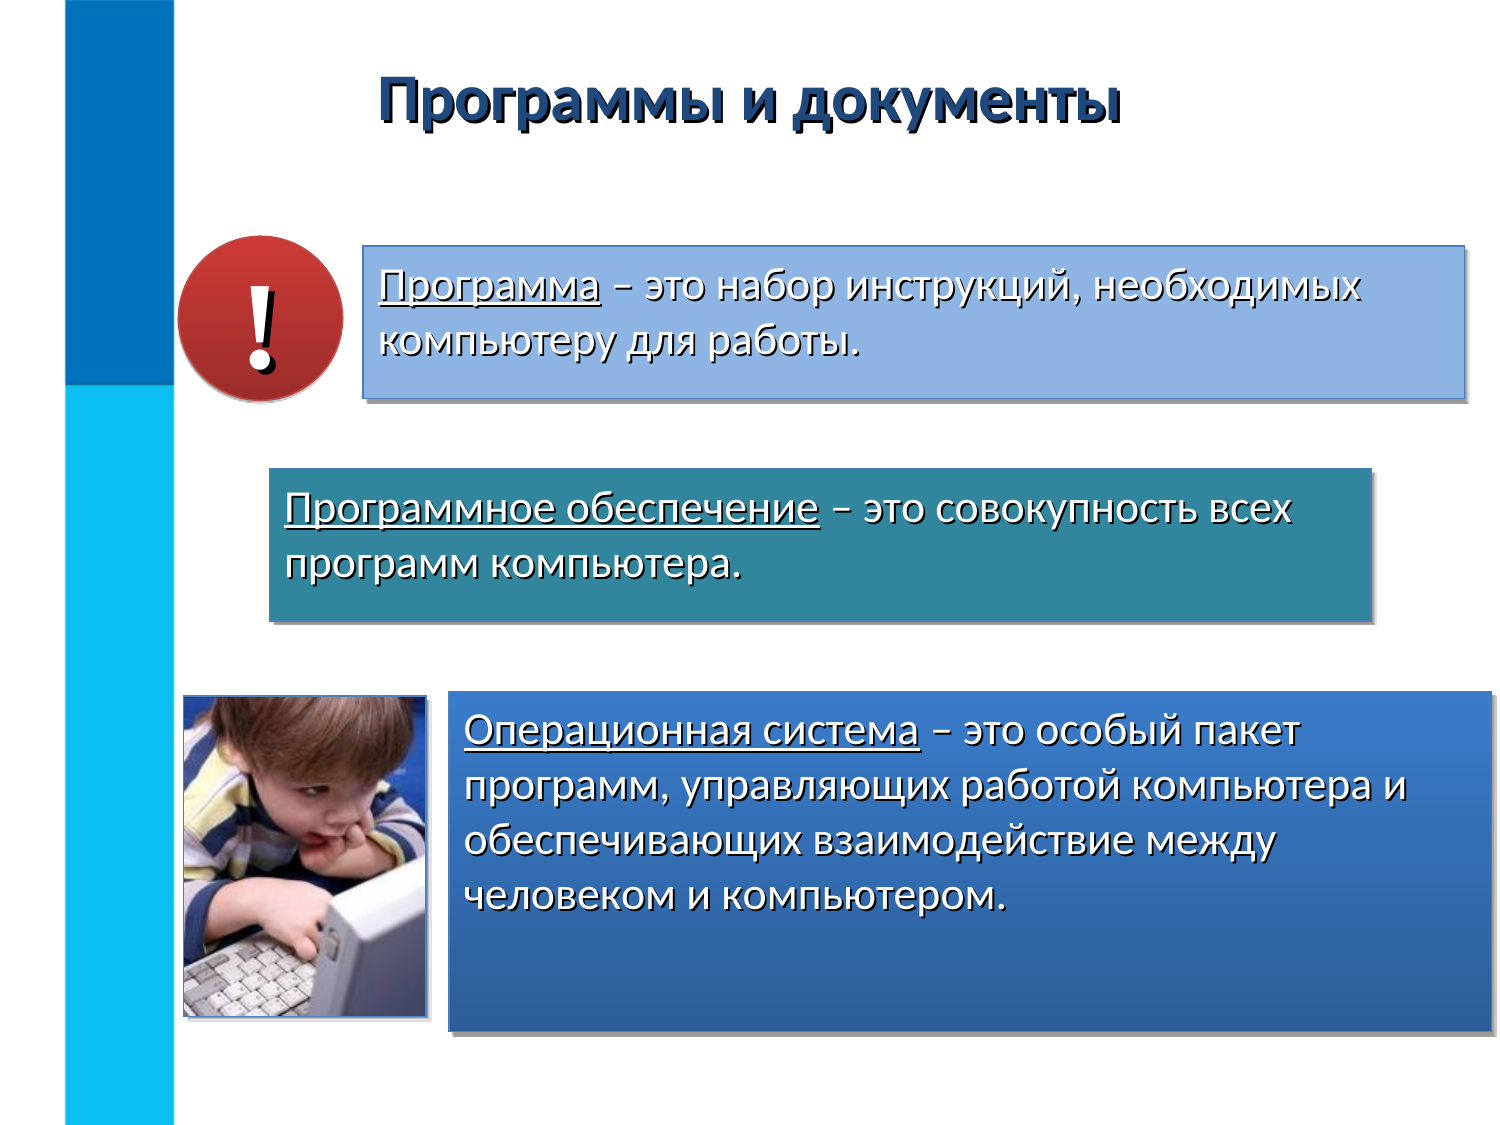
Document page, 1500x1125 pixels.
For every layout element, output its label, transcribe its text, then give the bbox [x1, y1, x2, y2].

picture [0, 0, 1500, 1125]
list Программа – это набор инструкций, необходимых компьютеру для работы. [363, 246, 1465, 399]
text_box Программное обеспечение – это совокупность всех программ компьютера. [269, 468, 1372, 622]
title Программы и документы [75, 0, 1426, 188]
text_box Операционная система – это особый пакет программ, управляющих работой компьютера и обеспечивающих взаимодействие между человеком и компьютером. [448, 691, 1492, 1032]
text_box ! [178, 236, 343, 401]
